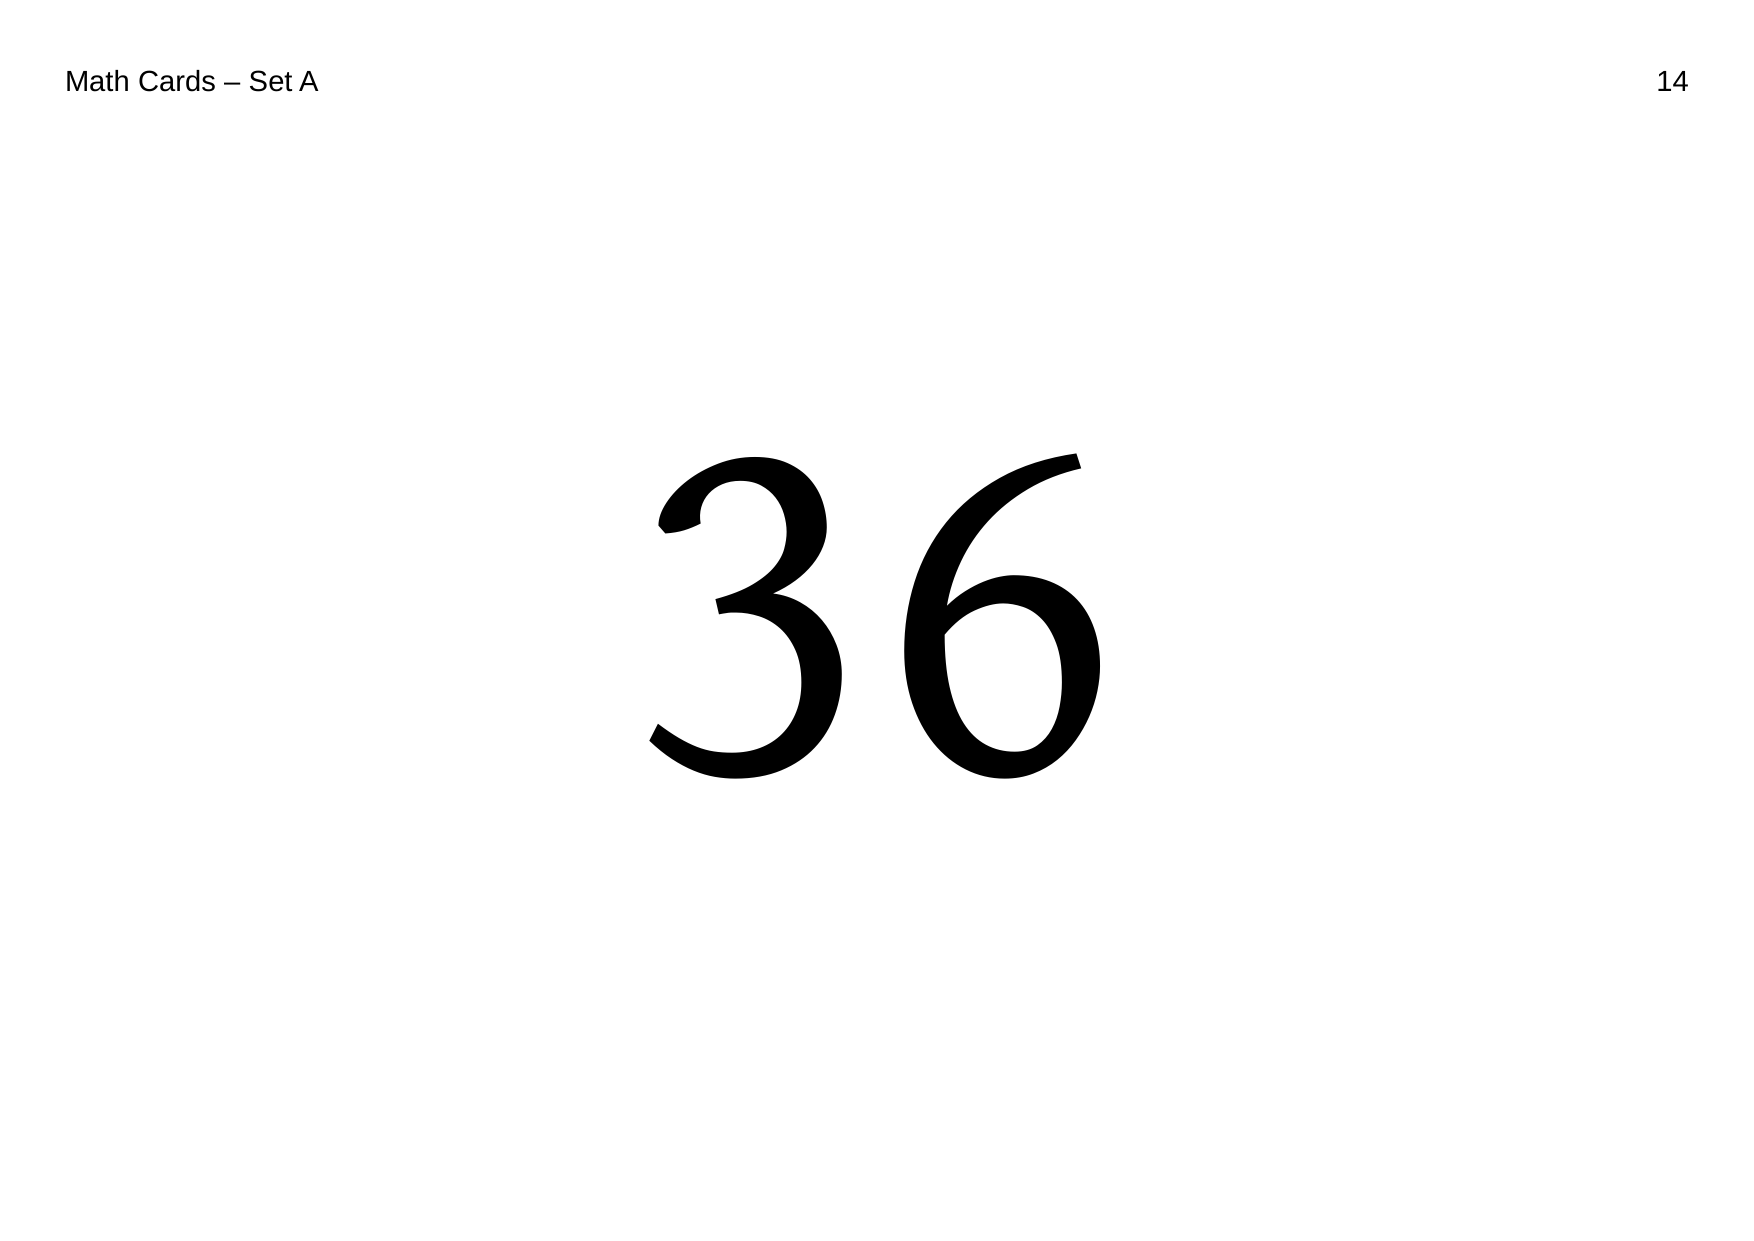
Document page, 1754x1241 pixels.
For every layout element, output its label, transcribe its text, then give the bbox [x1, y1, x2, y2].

text_box Math Cards – Set A [59, 59, 326, 104]
text_box 14 [1650, 59, 1695, 104]
text_box 36 [626, 318, 1128, 922]
